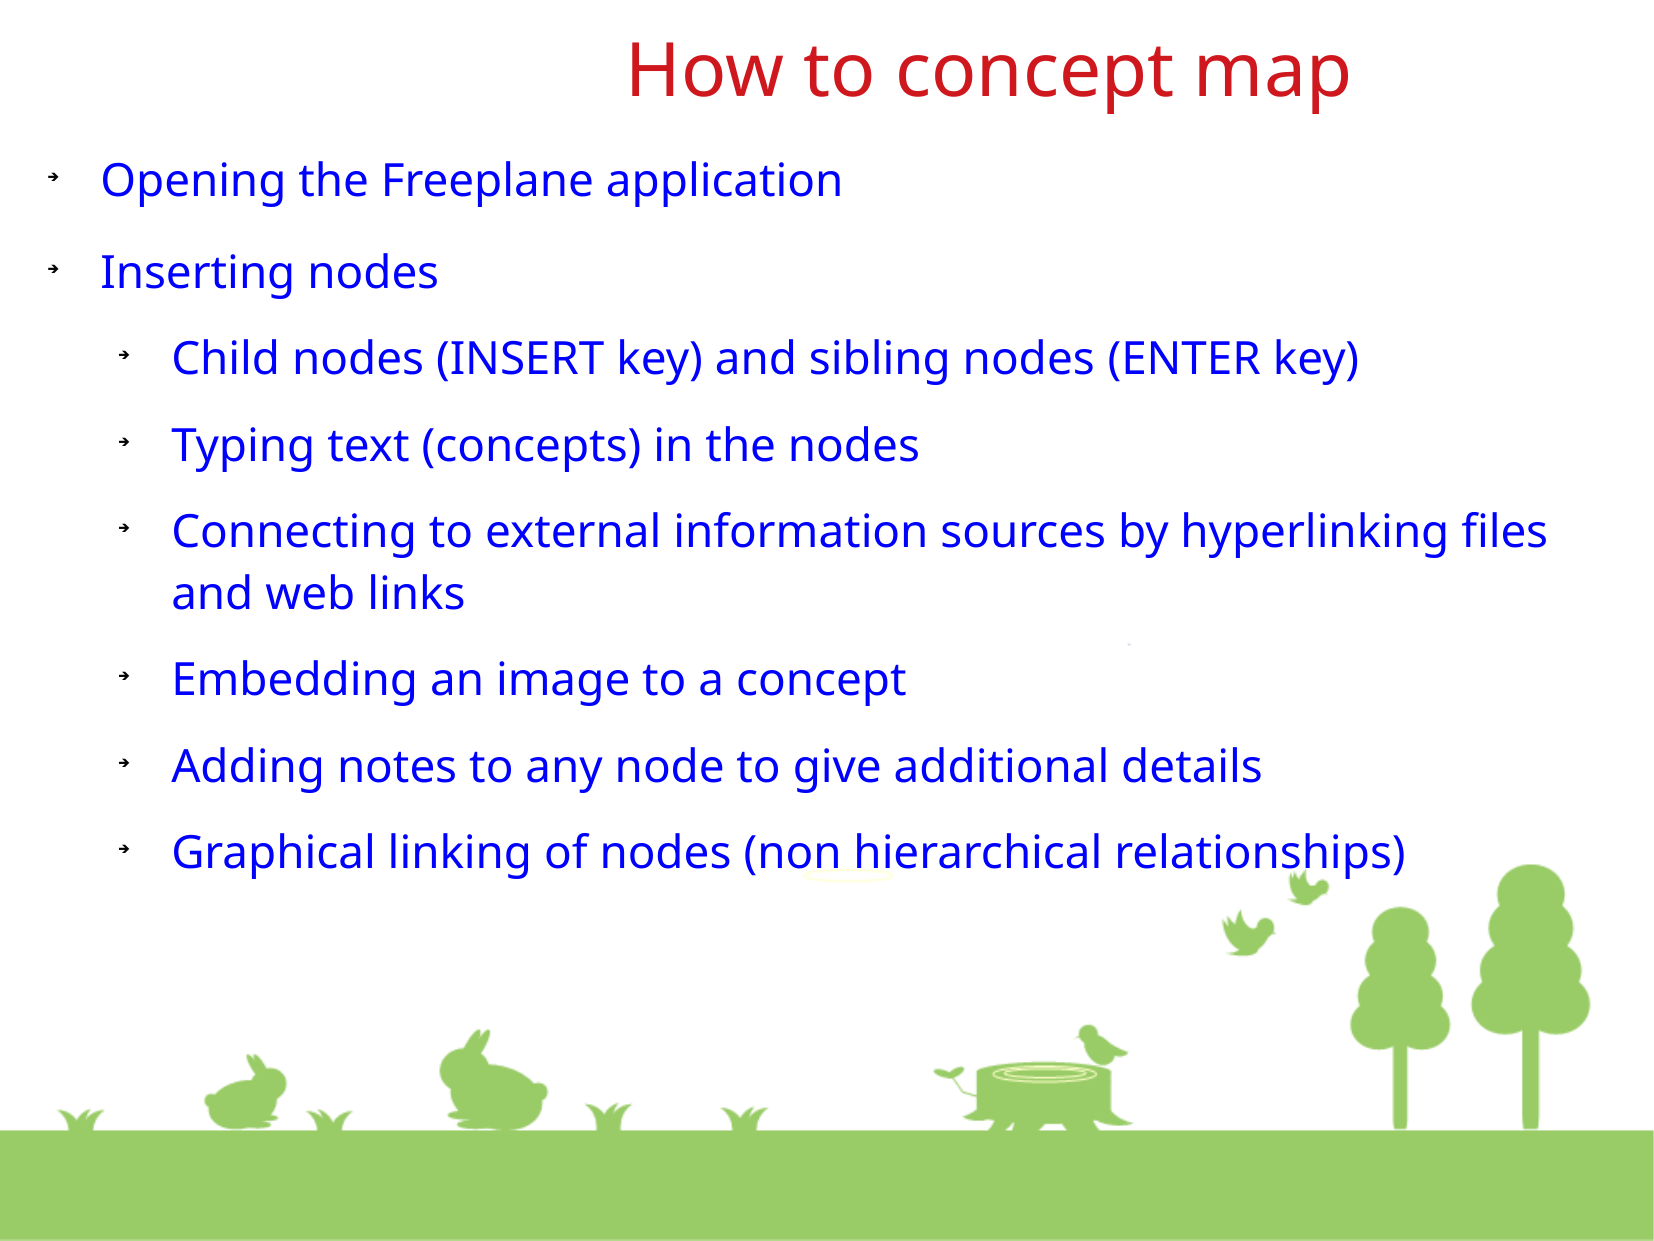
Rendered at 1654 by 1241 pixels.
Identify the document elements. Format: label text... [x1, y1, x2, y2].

list Opening the Freeplane application Inserting nodes Child nodes (INSERT key) and sibling nodes (ENTER key) Typing text (concepts) in the nodes Connecting to external information sources by hyperlinking files and web links Embedding an image to a concept Adding notes to any node to give additional details Graphical linking of nodes (non hierarchical relationships) [29, 147, 1595, 1140]
picture [0, 0, 1654, 1241]
title How to concept map [324, 7, 1654, 128]
